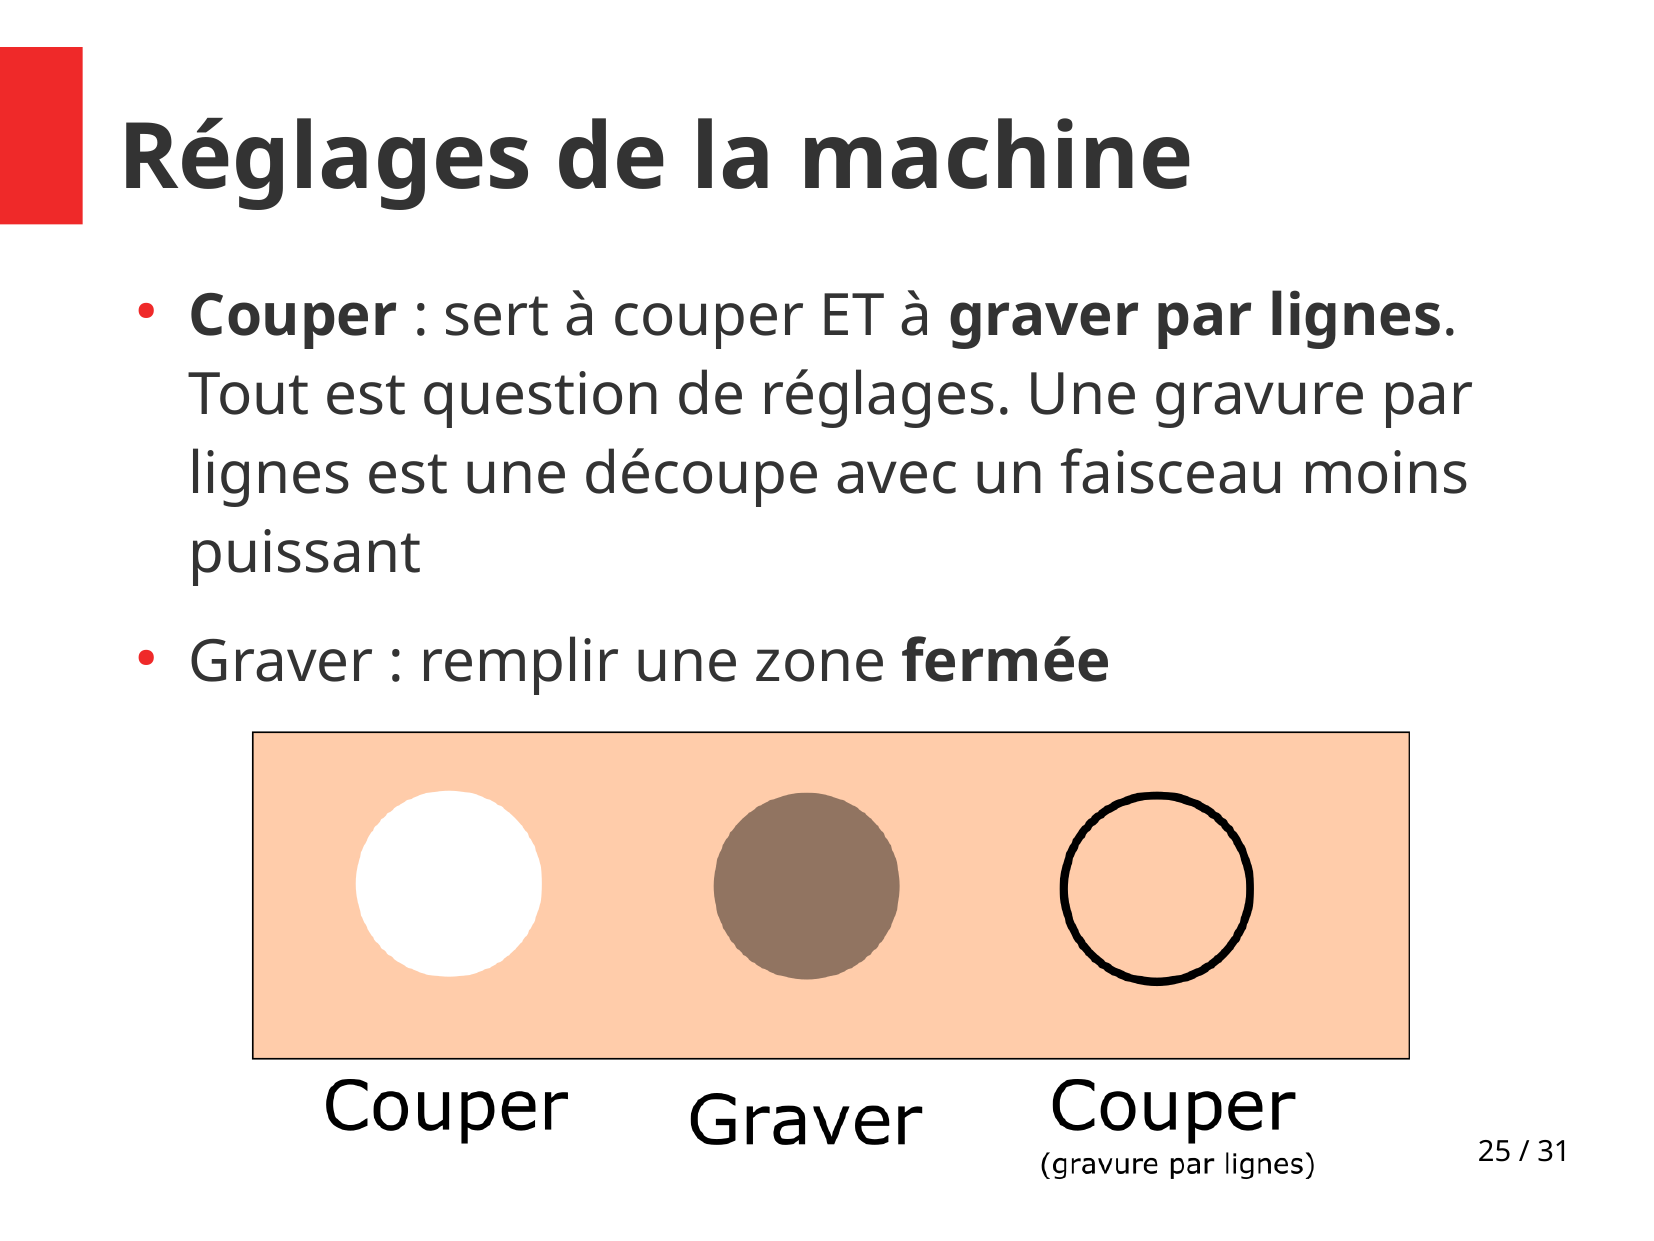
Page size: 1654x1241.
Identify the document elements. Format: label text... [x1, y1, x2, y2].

picture [199, 708, 1441, 1197]
title Réglages de la machine [118, 49, 1571, 257]
list Couper : sert à couper ET à graver par lignes. Tout est question de réglages. Une gravure par lignes est une découpe avec un faisceau moins puissant Graver : remplir une zone fermée [118, 272, 1536, 993]
